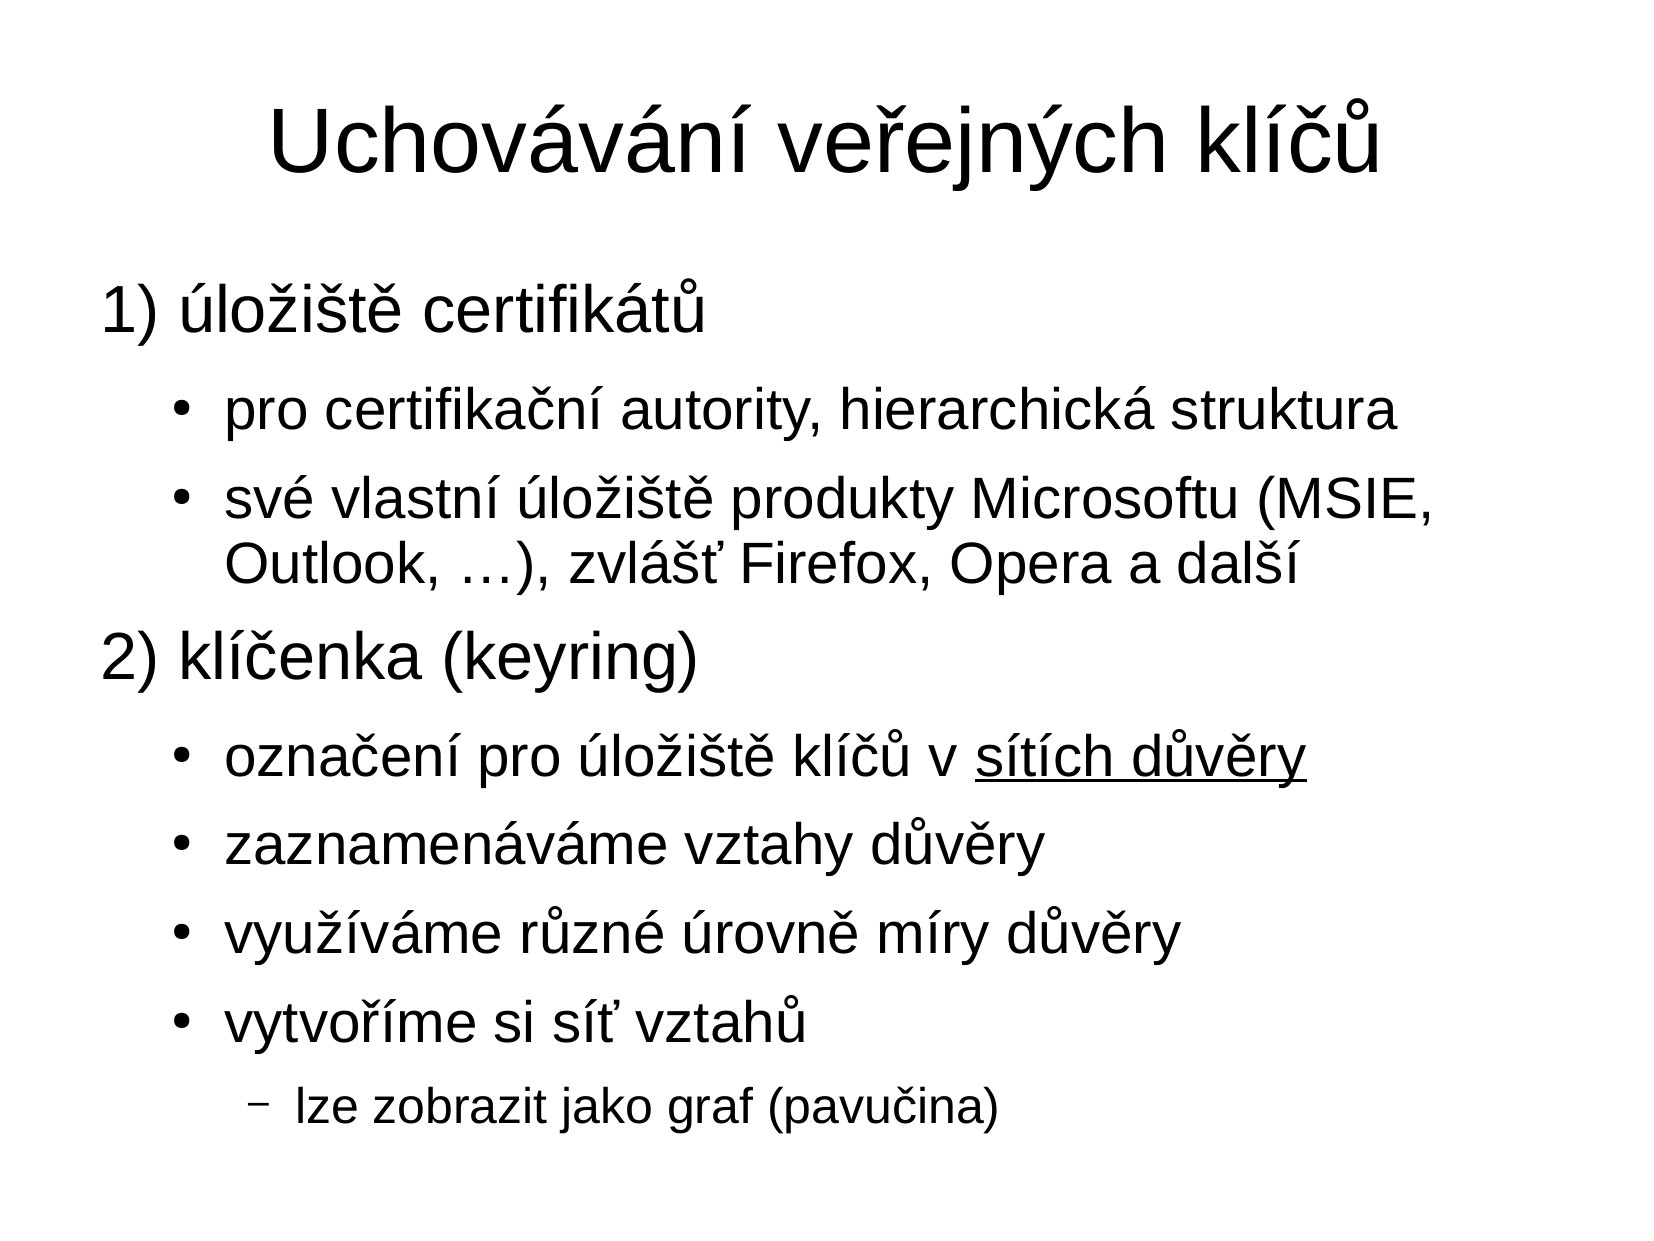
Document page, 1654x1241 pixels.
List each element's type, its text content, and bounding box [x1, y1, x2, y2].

title Uchovávání veřejných klíčů [82, 45, 1571, 238]
list úložiště certifikátů pro certifikační autority, hierarchická struktura své vlastní úložiště produkty Microsoftu (MSIE, Outlook, …), zvlášť Firefox, Opera a další klíčenka (keyring) označení pro úložiště klíčů v sítích důvěry zaznamenáváme vztahy důvěry využíváme různé úrovně míry důvěry vytvoříme si síť vztahů lze zobrazit jako graf (pavučina) [82, 272, 1571, 1134]
